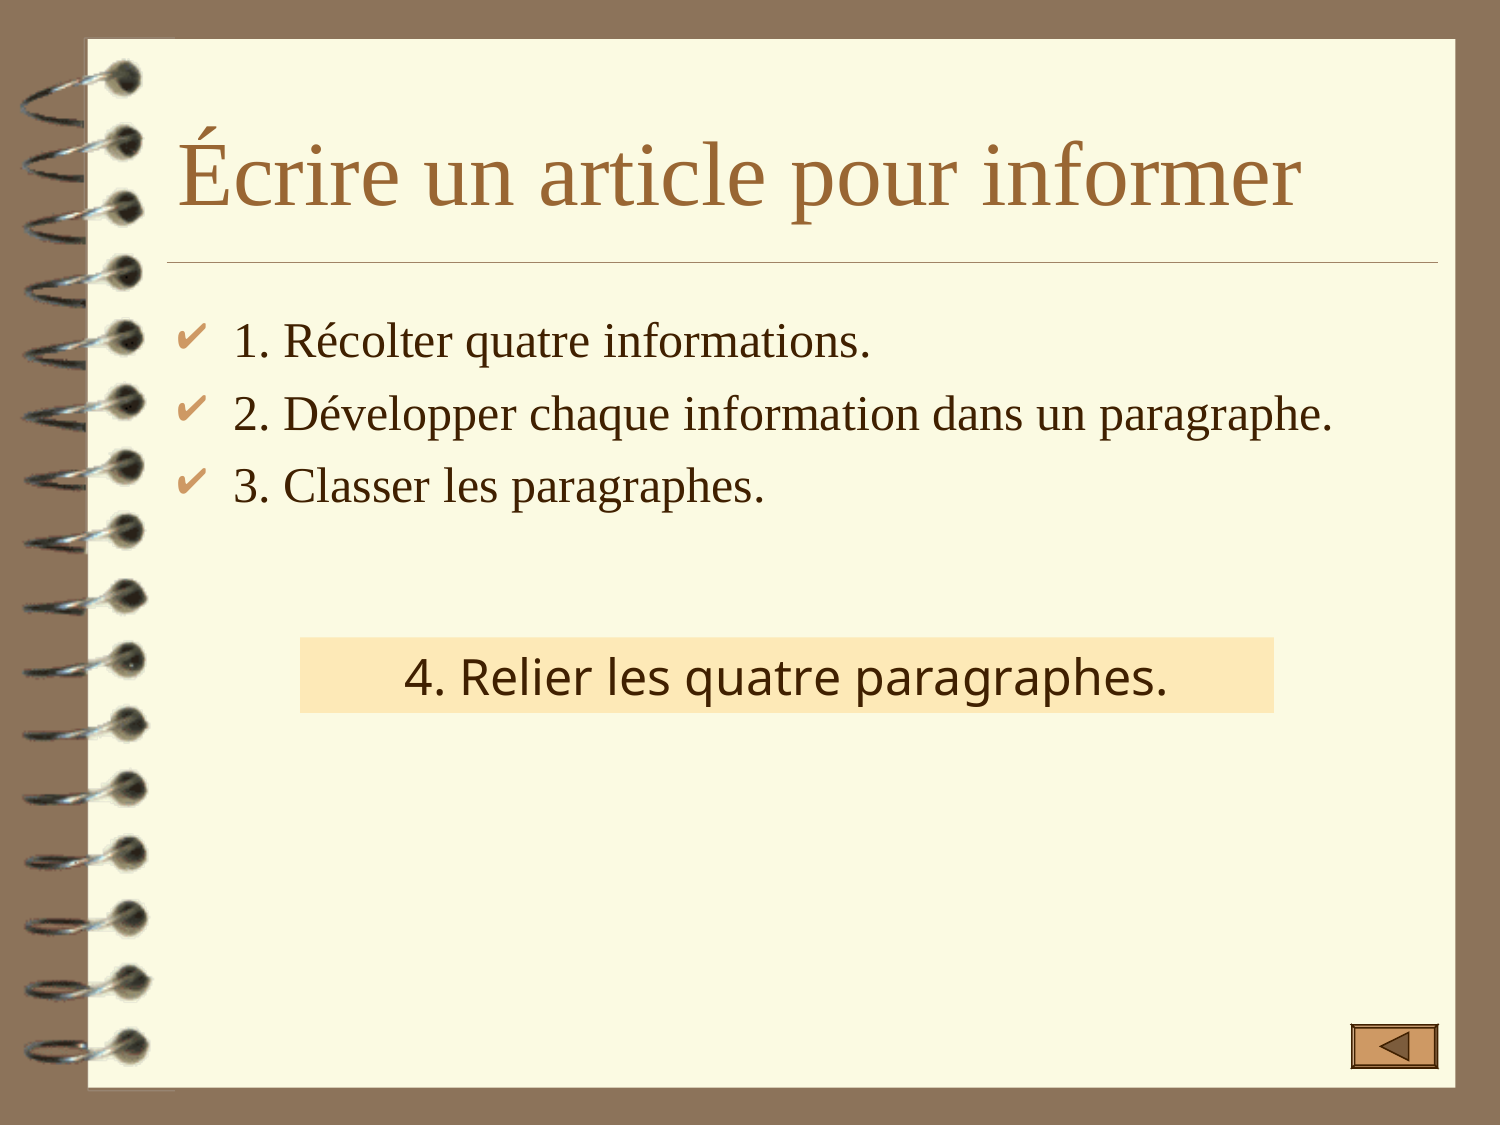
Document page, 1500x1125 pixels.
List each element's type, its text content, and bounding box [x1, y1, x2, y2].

text_box [1353, 1024, 1438, 1068]
text_box 4. Relier les quatre paragraphes. [300, 637, 1274, 713]
picture [0, 0, 175, 1125]
title Écrire un article pour informer [162, 74, 1438, 263]
list 1. Récolter quatre informations. 2. Développer chaque information dans un paragraphe. 3. Classer les paragraphes. [162, 299, 1438, 976]
